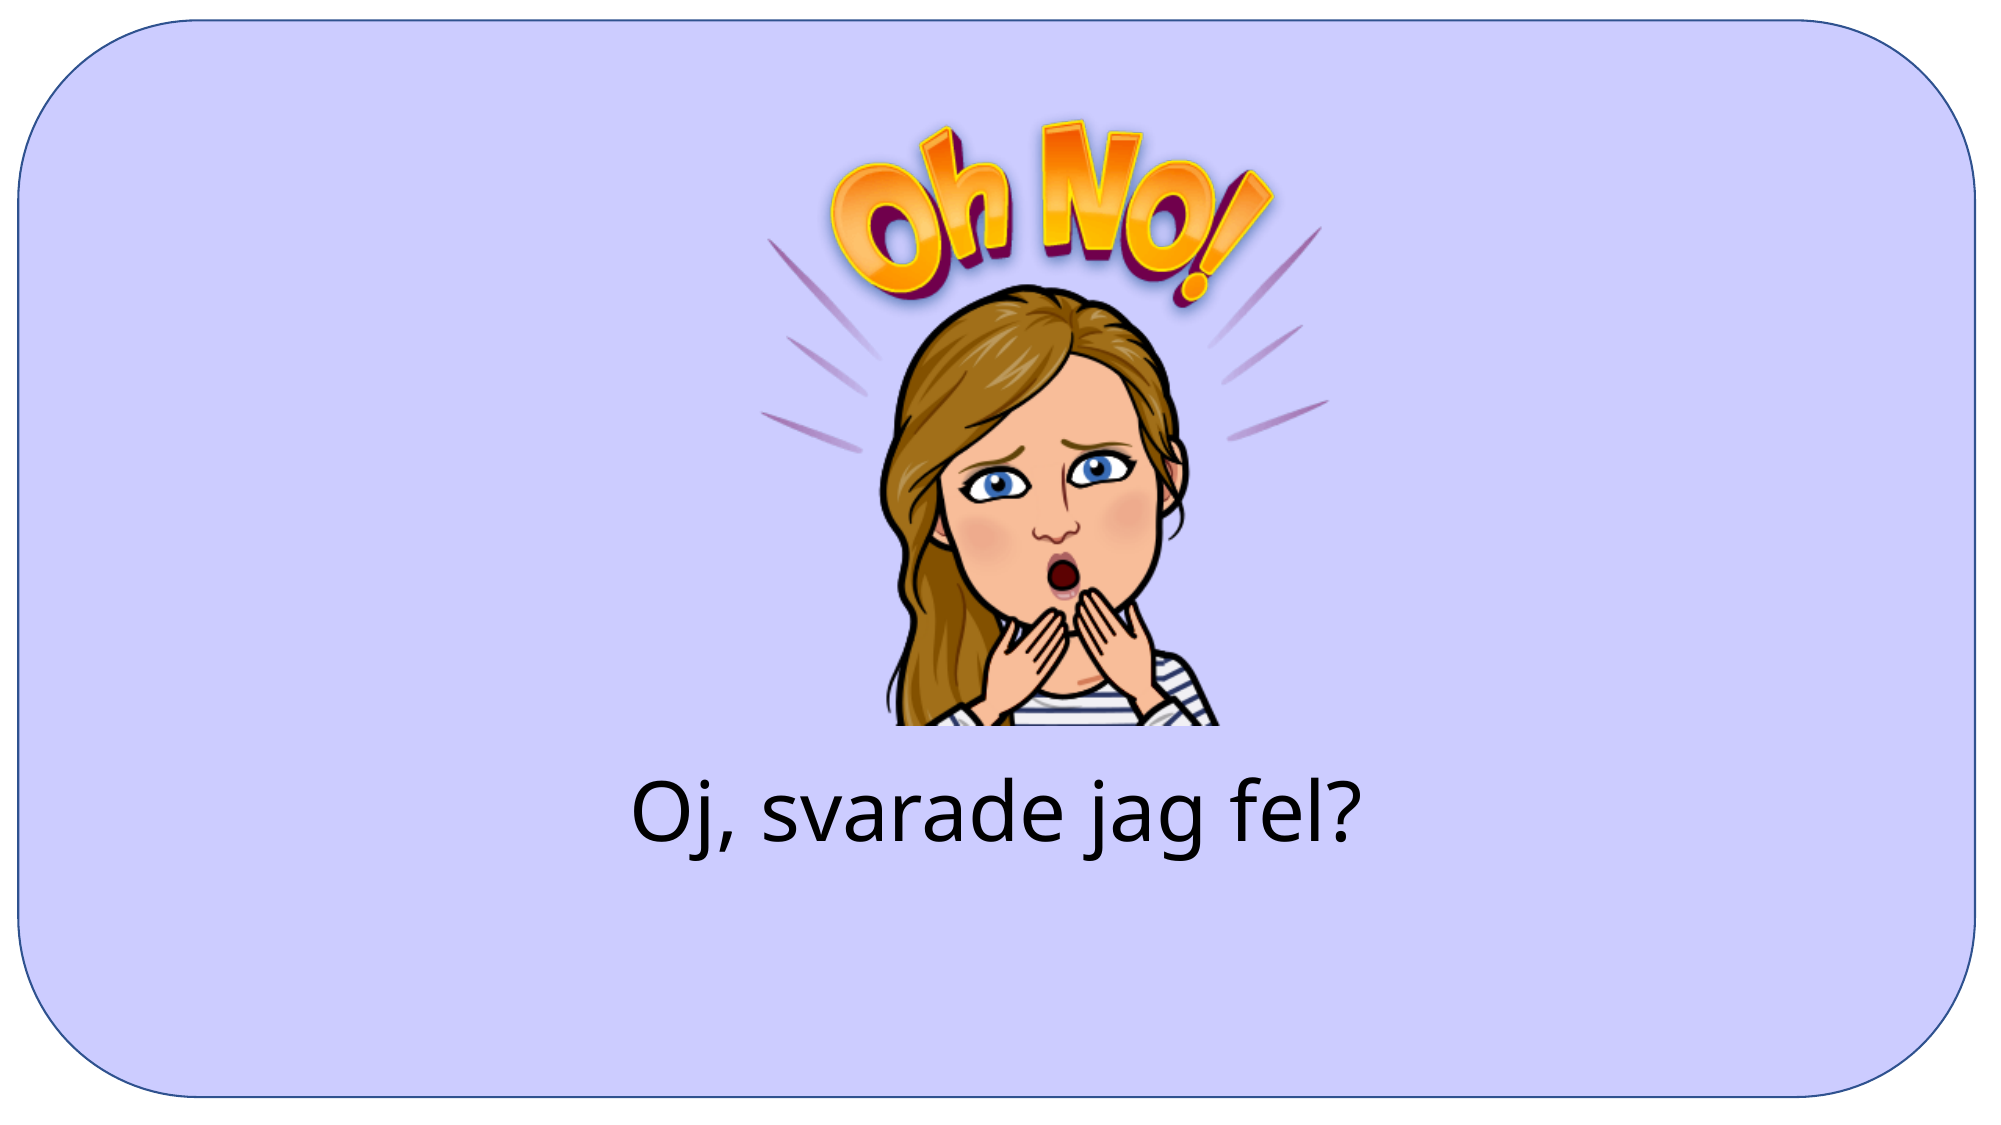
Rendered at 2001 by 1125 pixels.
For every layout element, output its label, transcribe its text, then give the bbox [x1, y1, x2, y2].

picture [738, 103, 1361, 726]
text_box Oj, svarade jag fel? [270, 750, 1724, 867]
text_box [18, 20, 1975, 1098]
